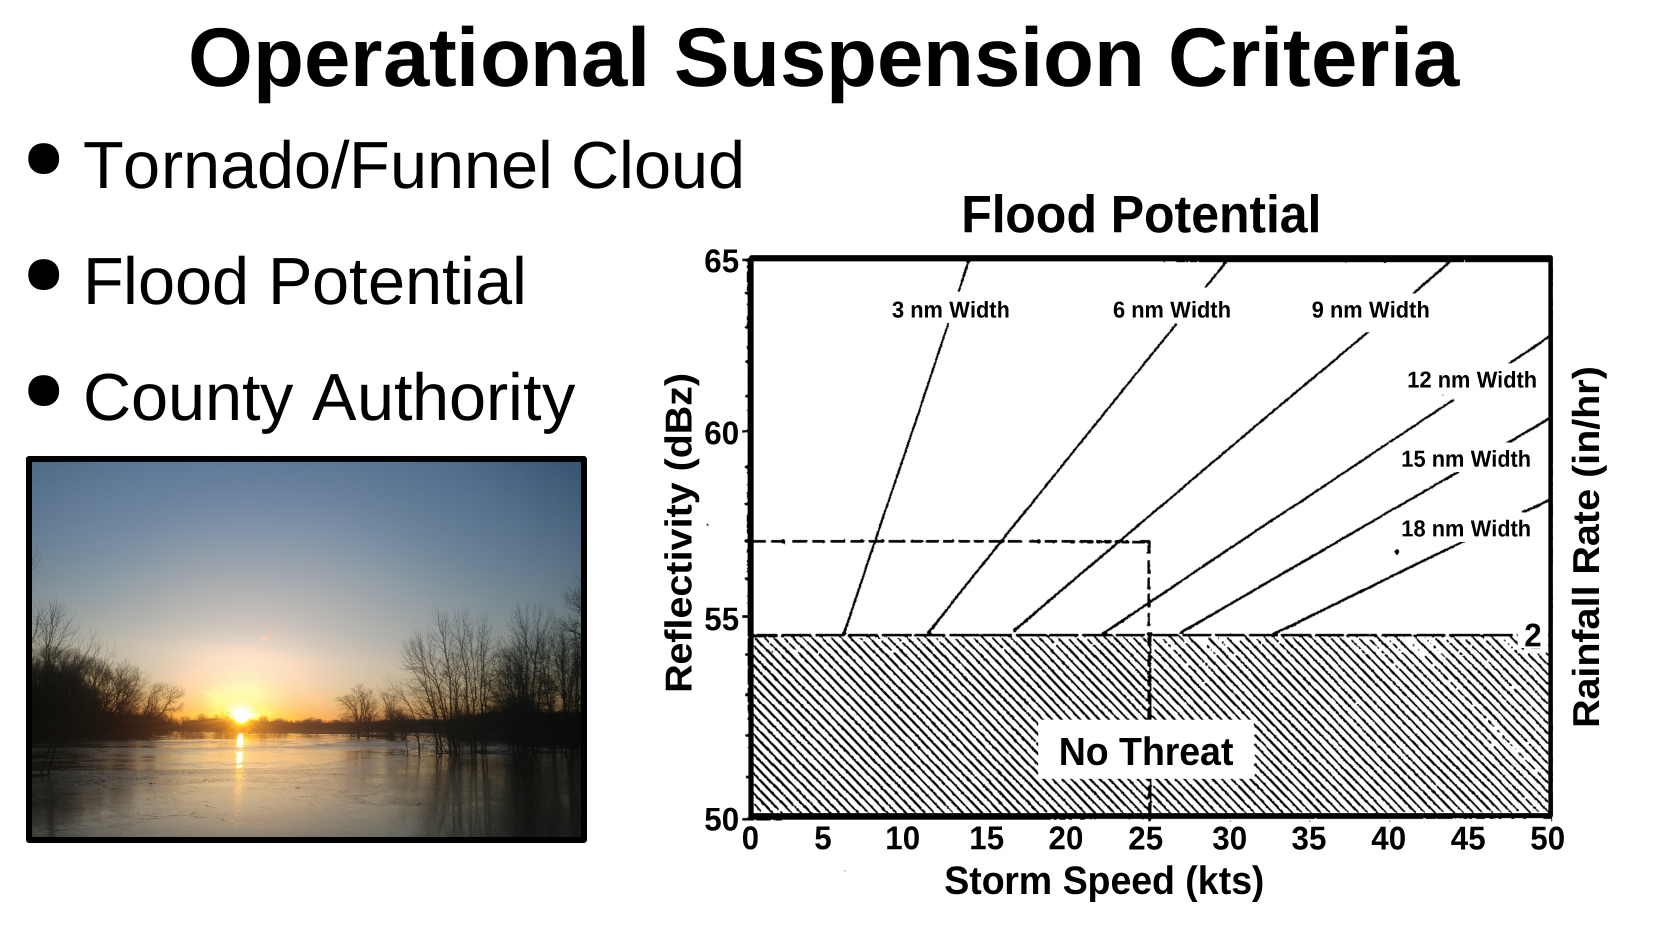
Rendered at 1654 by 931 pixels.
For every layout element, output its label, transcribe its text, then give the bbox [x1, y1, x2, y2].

title Operational Suspension Criteria [0, 0, 1654, 107]
text_box Tornado/Funnel Cloud Flood Potential County Authority [0, 114, 810, 442]
picture [31, 461, 581, 837]
picture [623, 175, 1651, 908]
